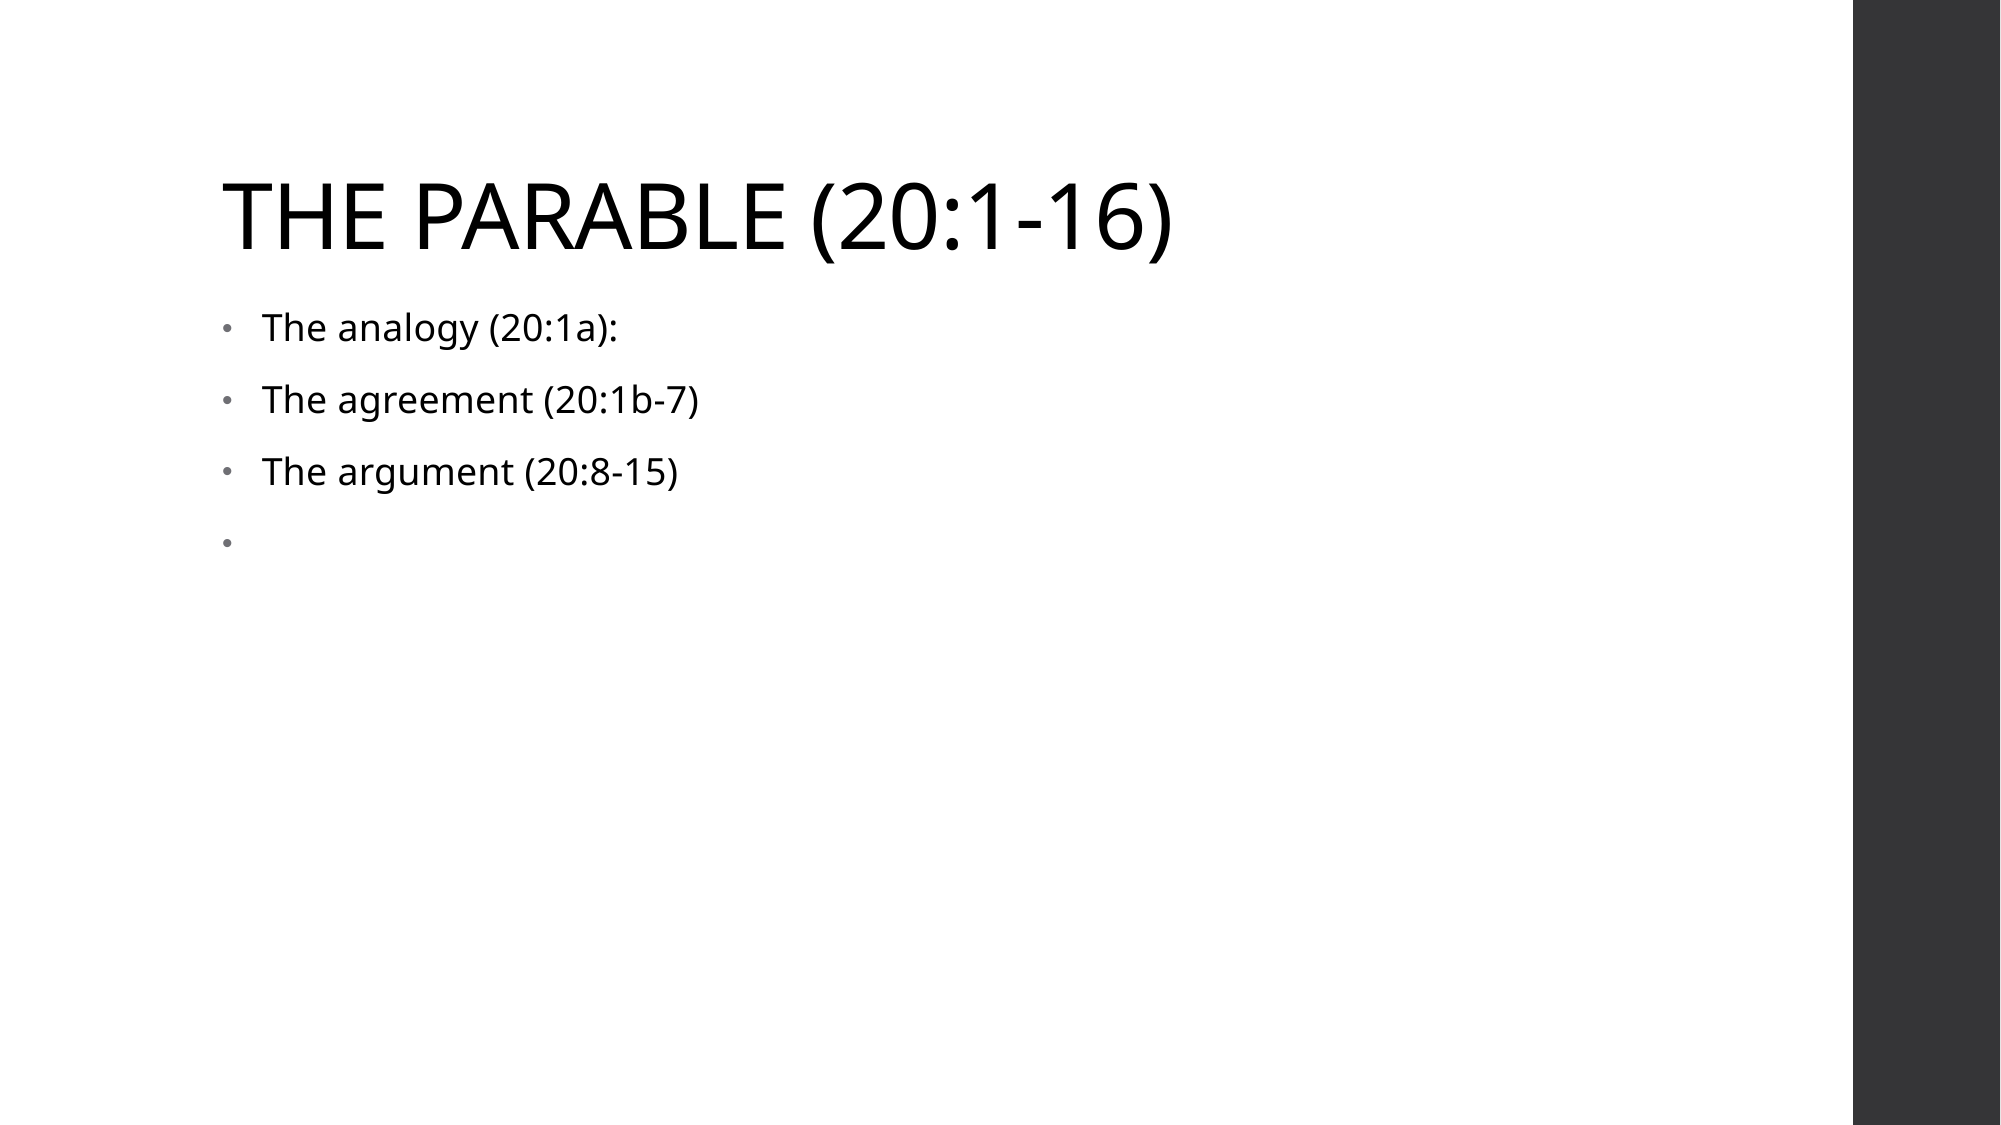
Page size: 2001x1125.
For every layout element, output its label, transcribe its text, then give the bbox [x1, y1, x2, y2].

title THE PARABLE (20:1-16) [206, 60, 1797, 278]
list The analogy (20:1a): The agreement (20:1b-7) The argument (20:8-15) [206, 299, 1617, 1014]
